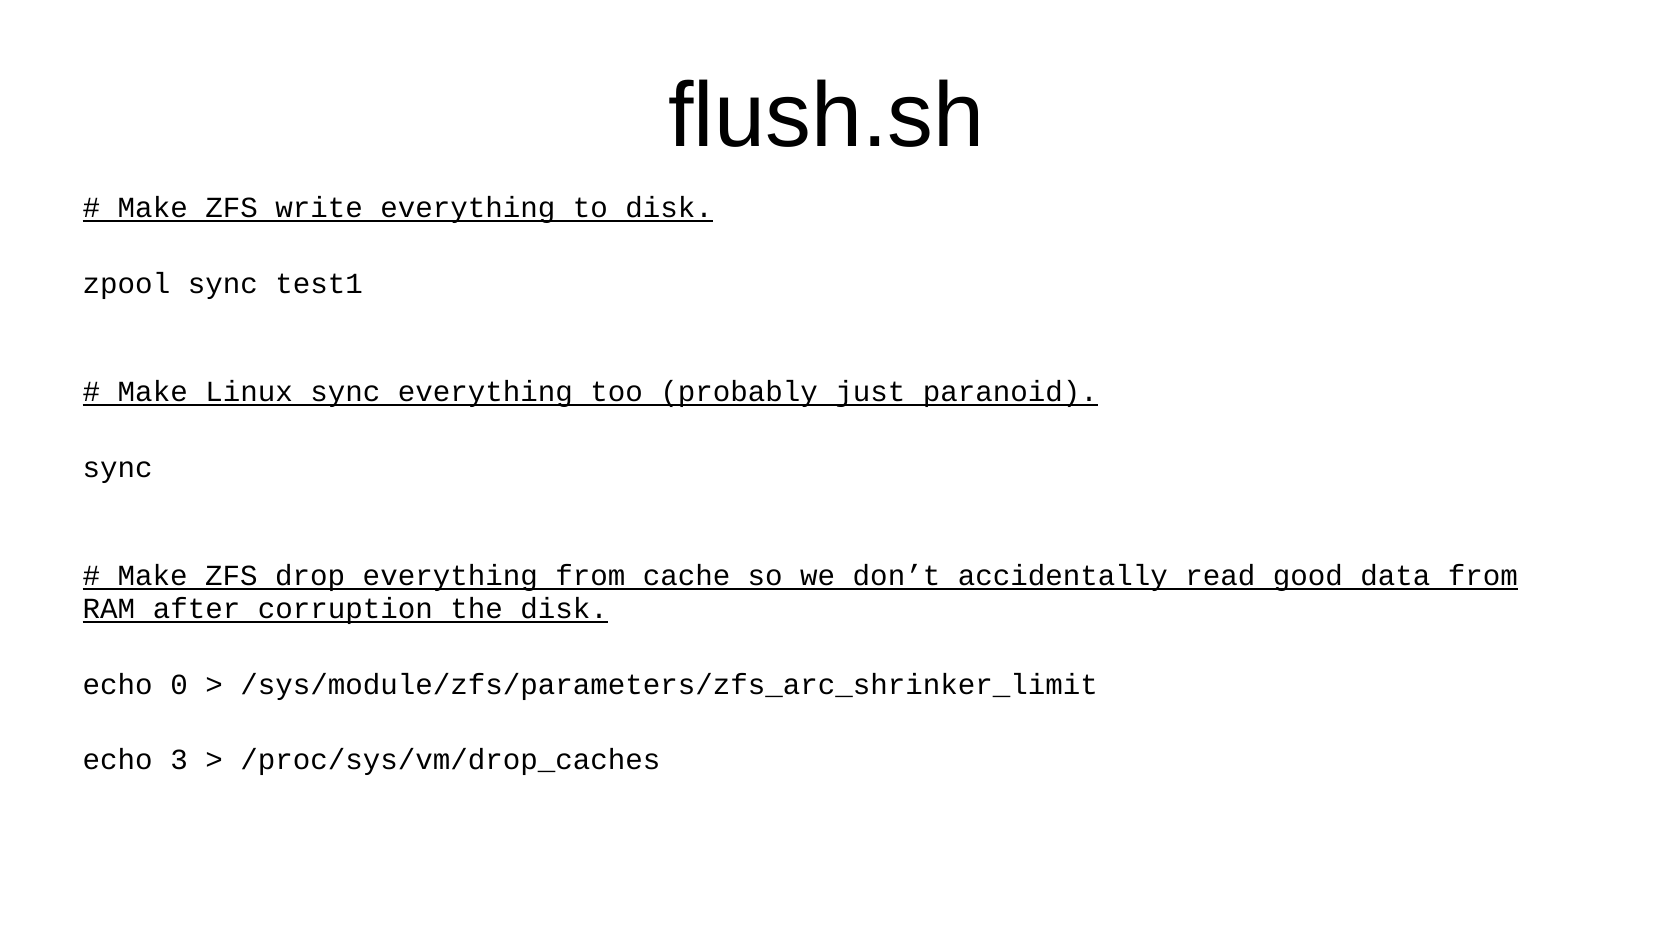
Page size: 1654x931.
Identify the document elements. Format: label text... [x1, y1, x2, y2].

title flush.sh [82, 37, 1571, 193]
subtitle # Make ZFS write everything to disk. zpool sync test1 # Make Linux sync everything too (probably just paranoid). sync # Make ZFS drop everything from cache so we don’t accidentally read good data from RAM after corruption the disk. echo 0 > /sys/module/zfs/parameters/zfs_arc_shrinker_limit echo 3 > /proc/sys/vm/drop_caches [82, 193, 1571, 779]
